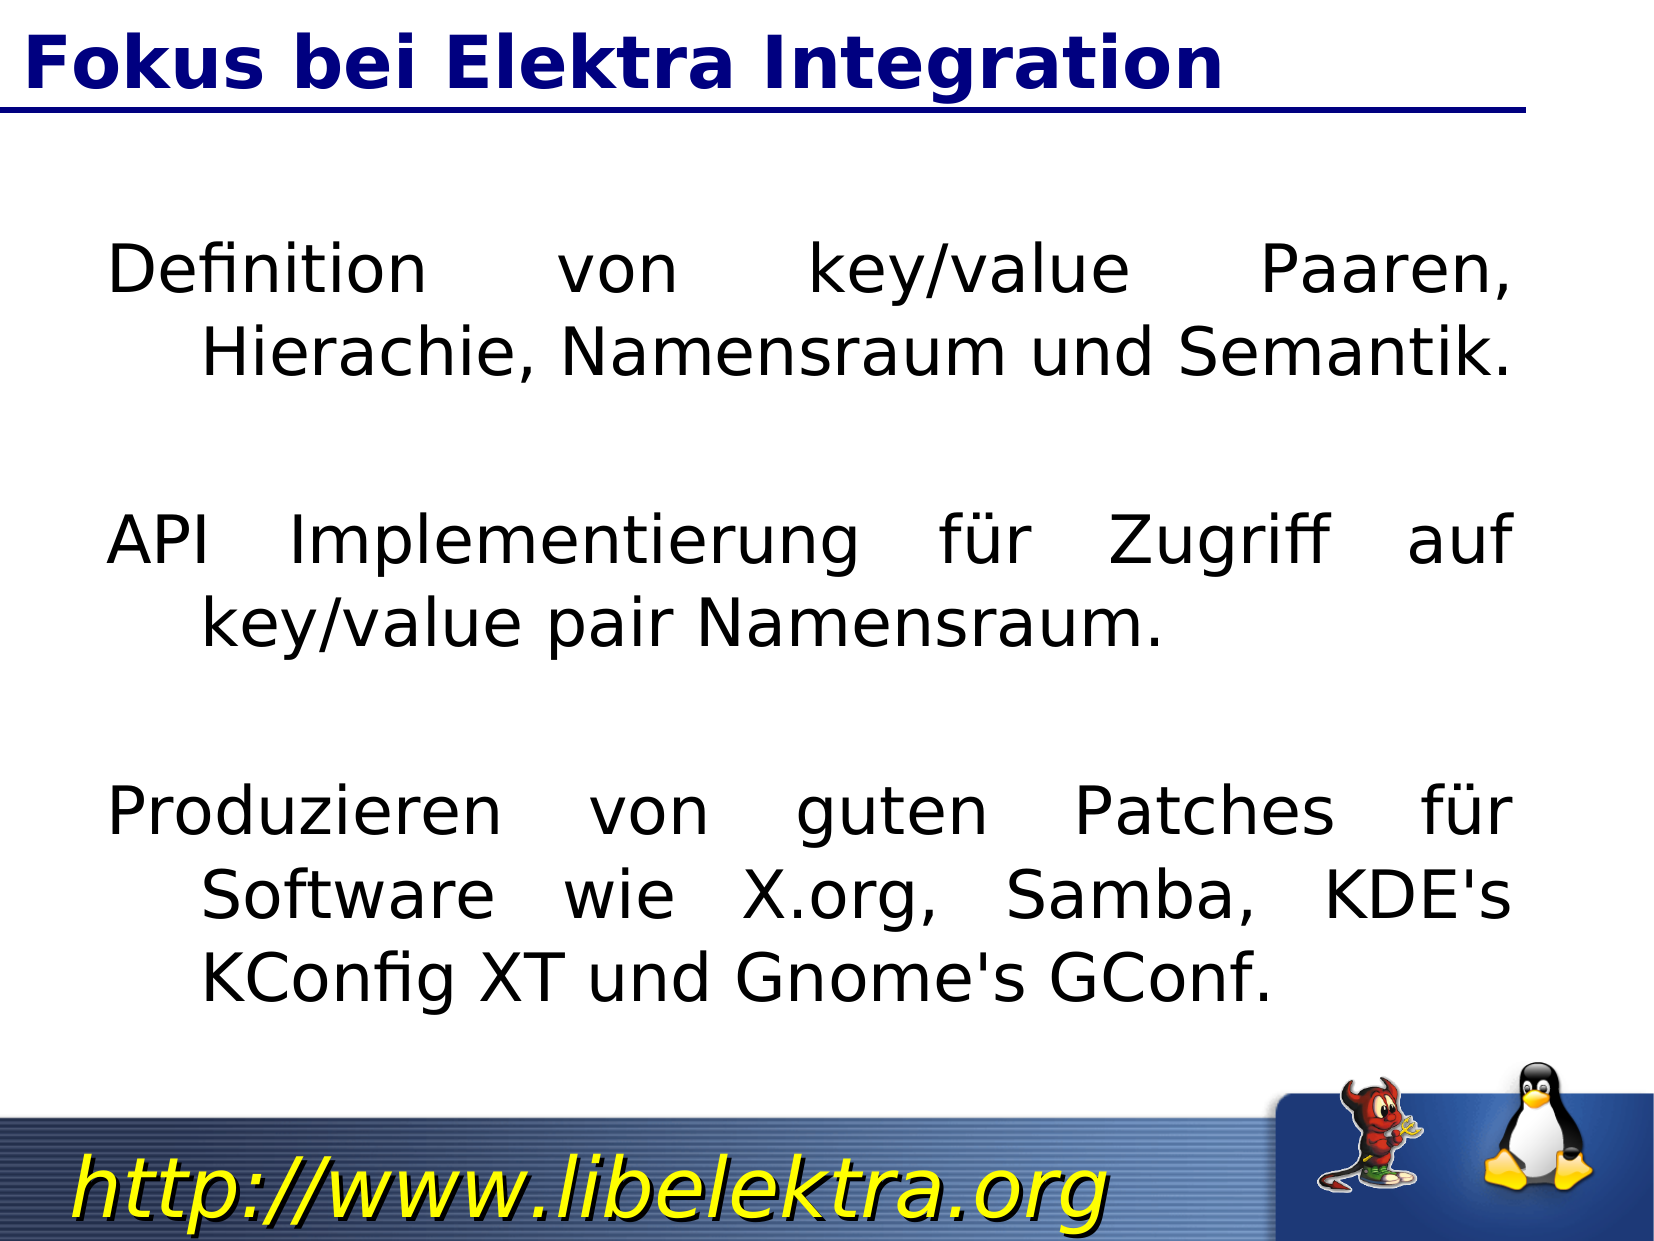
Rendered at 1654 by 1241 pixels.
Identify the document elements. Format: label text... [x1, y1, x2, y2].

list Definition von key/value Paaren, Hierachie, Namensraum und Semantik. API Implementierung für Zugriff auf key/value pair Namensraum. Produzieren von guten Patches für Software wie X.org, Samba, KDE's KConfig XT und Gnome's GConf. [55, 216, 1538, 1039]
text_box Fokus bei Elektra Integration [22, 14, 1611, 111]
picture [0, 1061, 1654, 1241]
